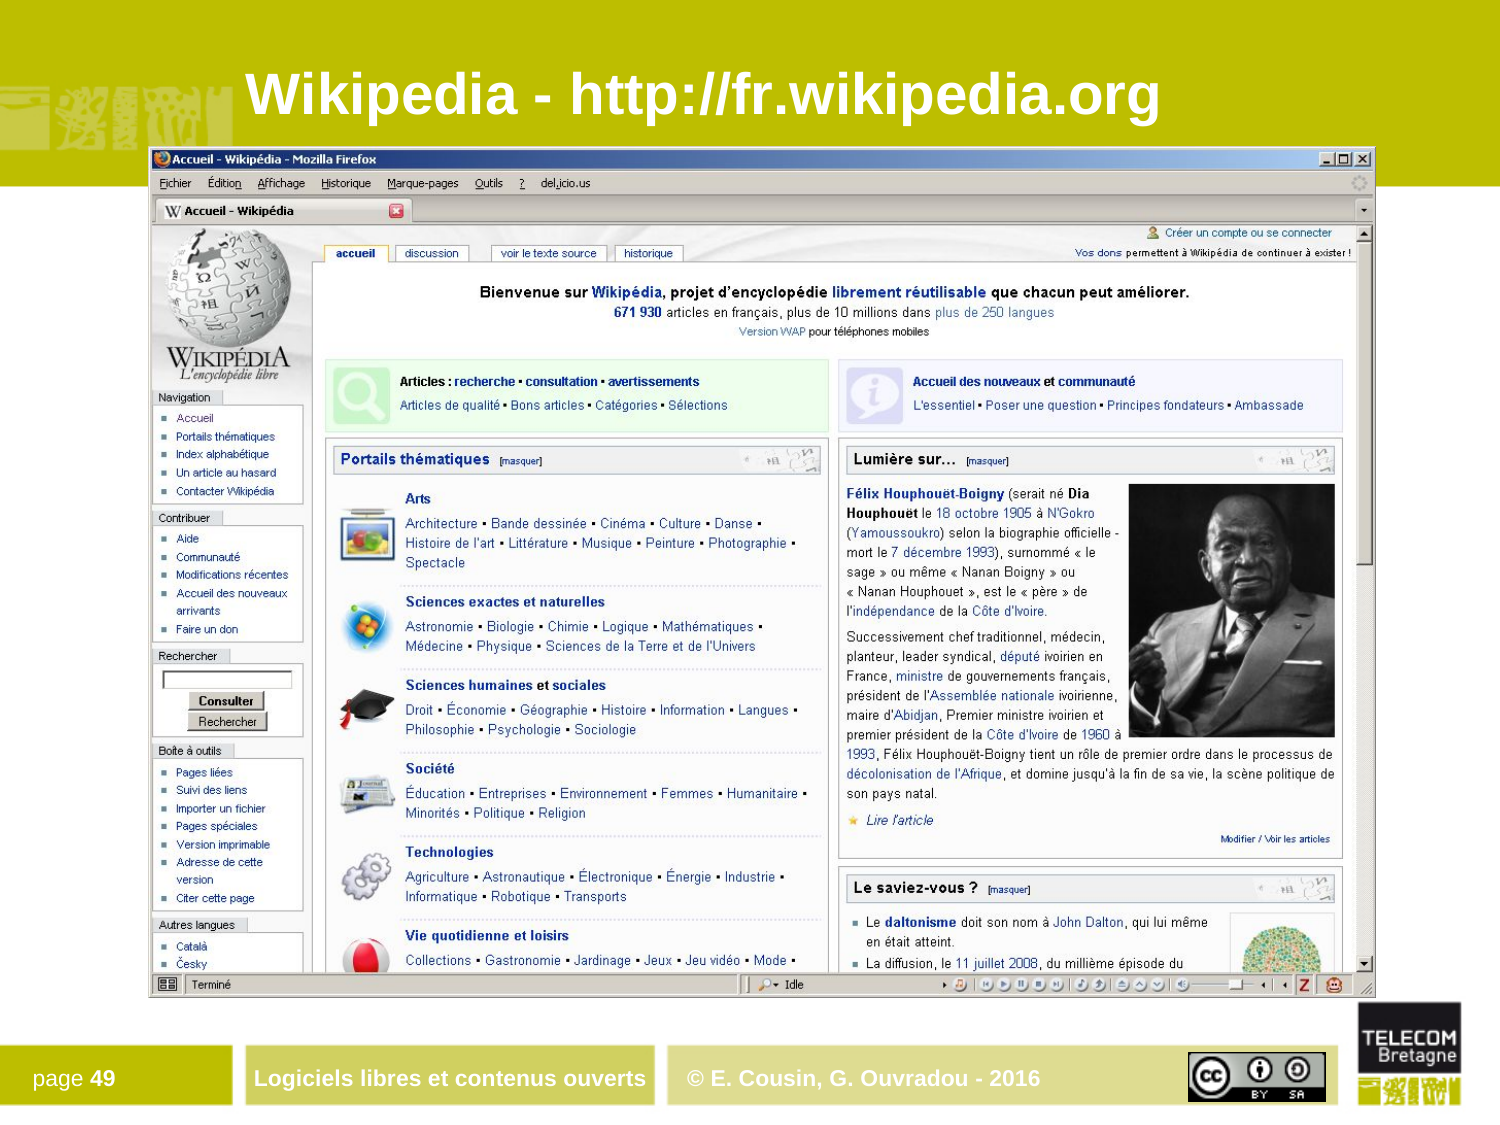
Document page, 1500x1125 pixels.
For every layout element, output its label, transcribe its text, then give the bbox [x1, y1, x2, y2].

title Wikipedia - http://fr.wikipedia.org [245, 23, 1459, 166]
picture [0, 0, 1500, 1125]
